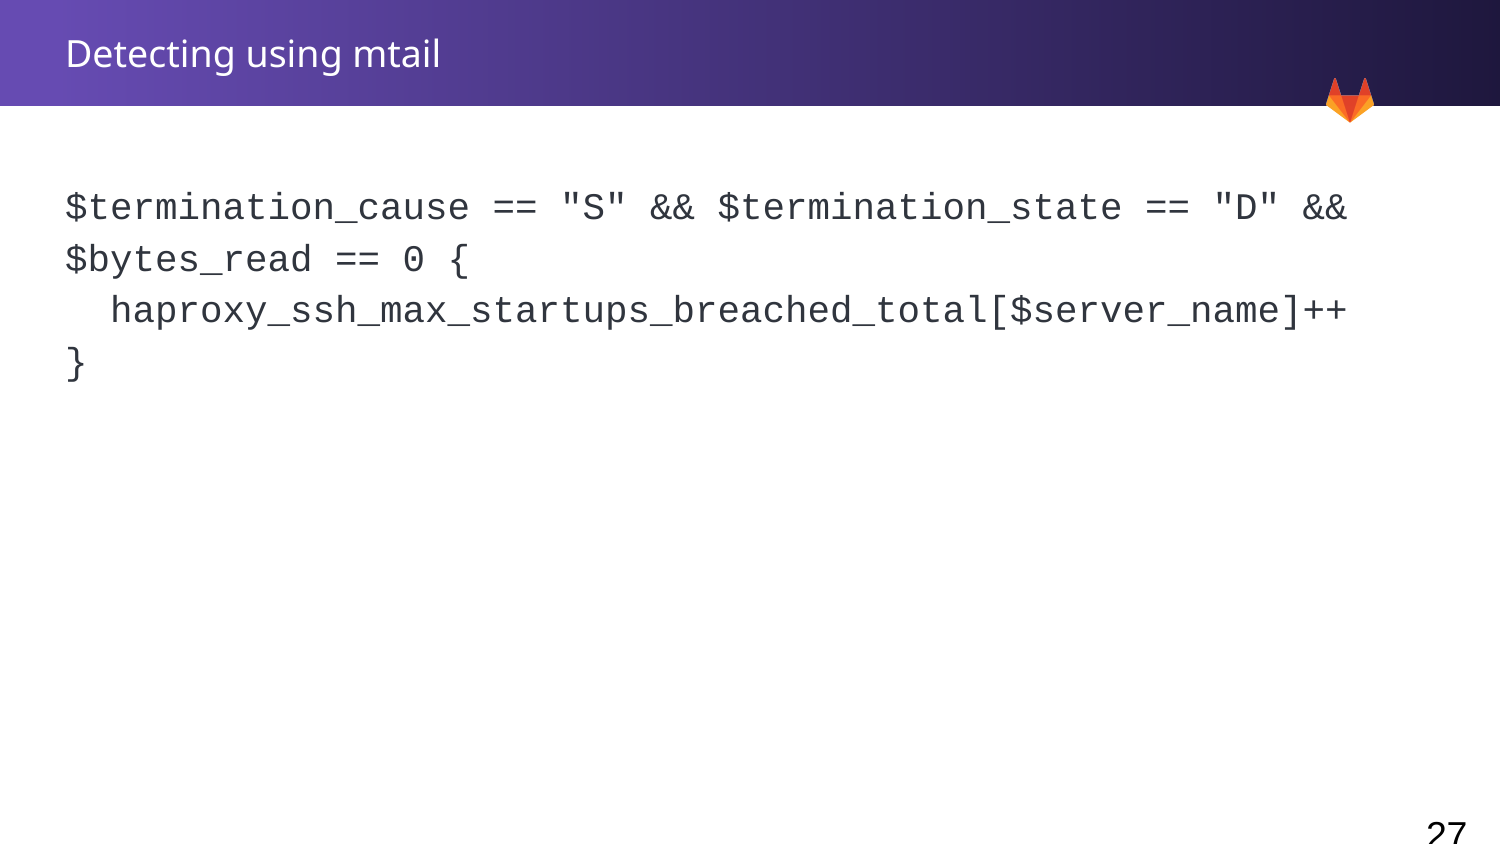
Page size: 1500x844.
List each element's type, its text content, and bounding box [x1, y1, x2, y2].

picture [1326, 78, 1374, 123]
title Detecting using mtail [50, 27, 1298, 77]
list $termination_cause == "S" && $termination_state == "D" && $bytes_read == 0 { haproxy_ssh_max_startups_breached_total[$server_name]++ } [50, 160, 1382, 331]
